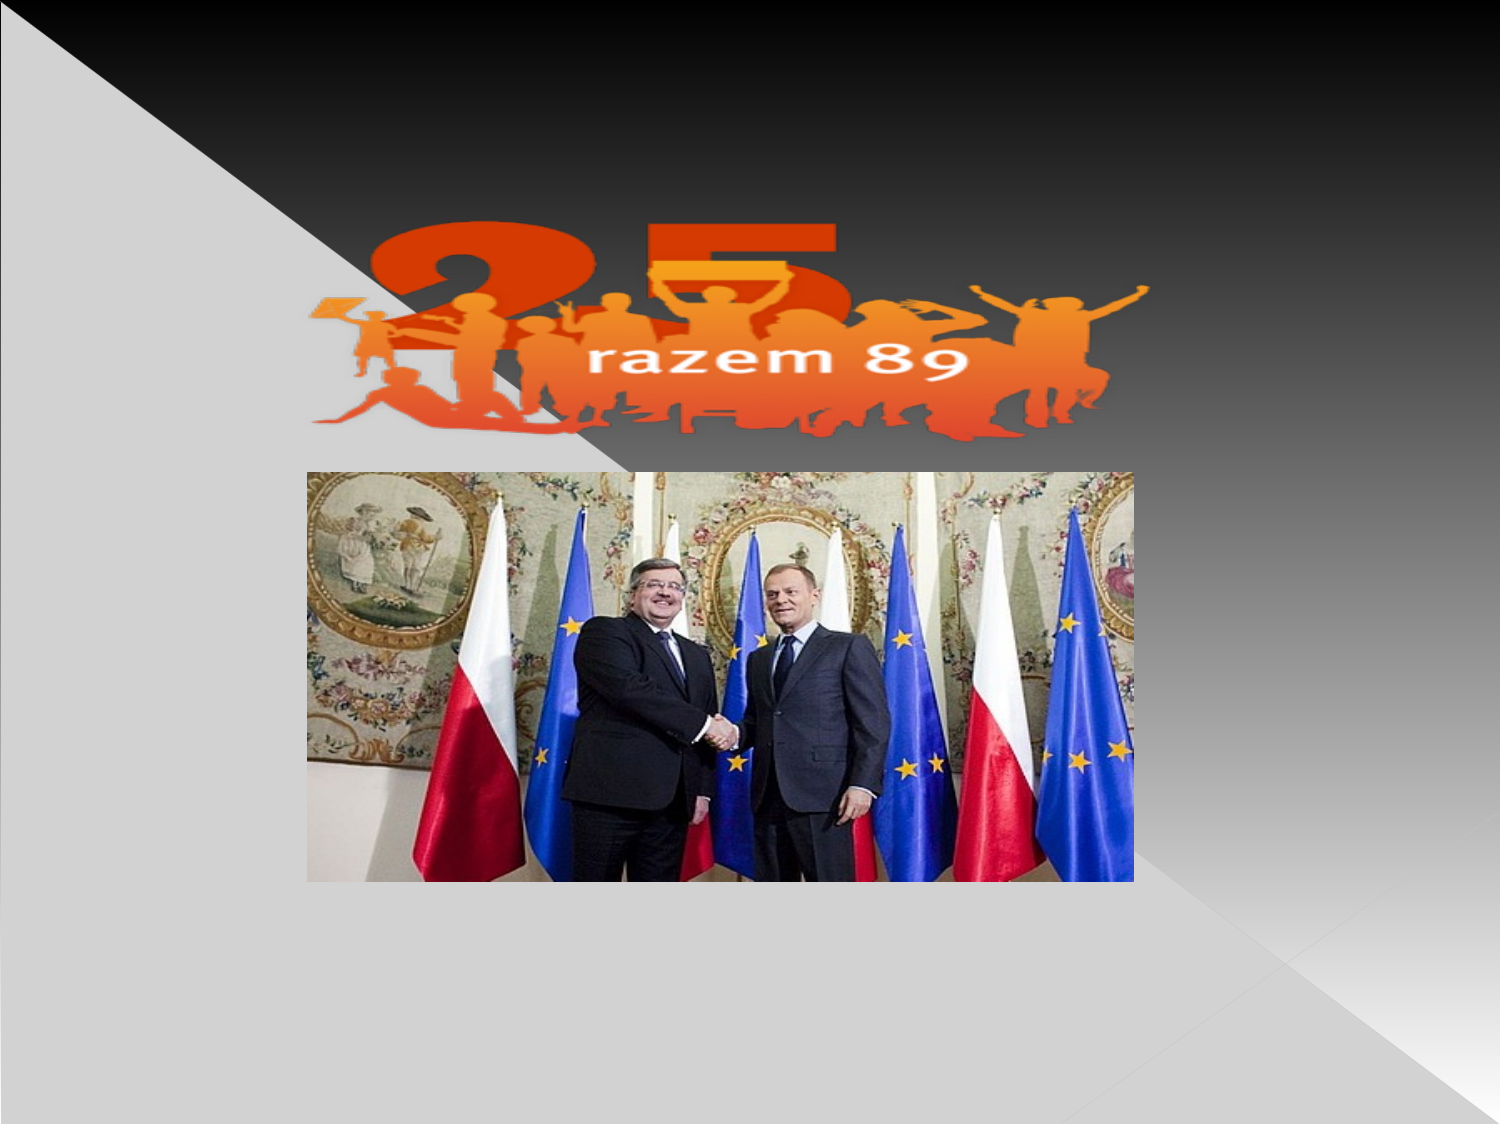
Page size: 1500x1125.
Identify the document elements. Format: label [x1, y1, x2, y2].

picture [307, 472, 1134, 882]
picture [295, 129, 1170, 449]
